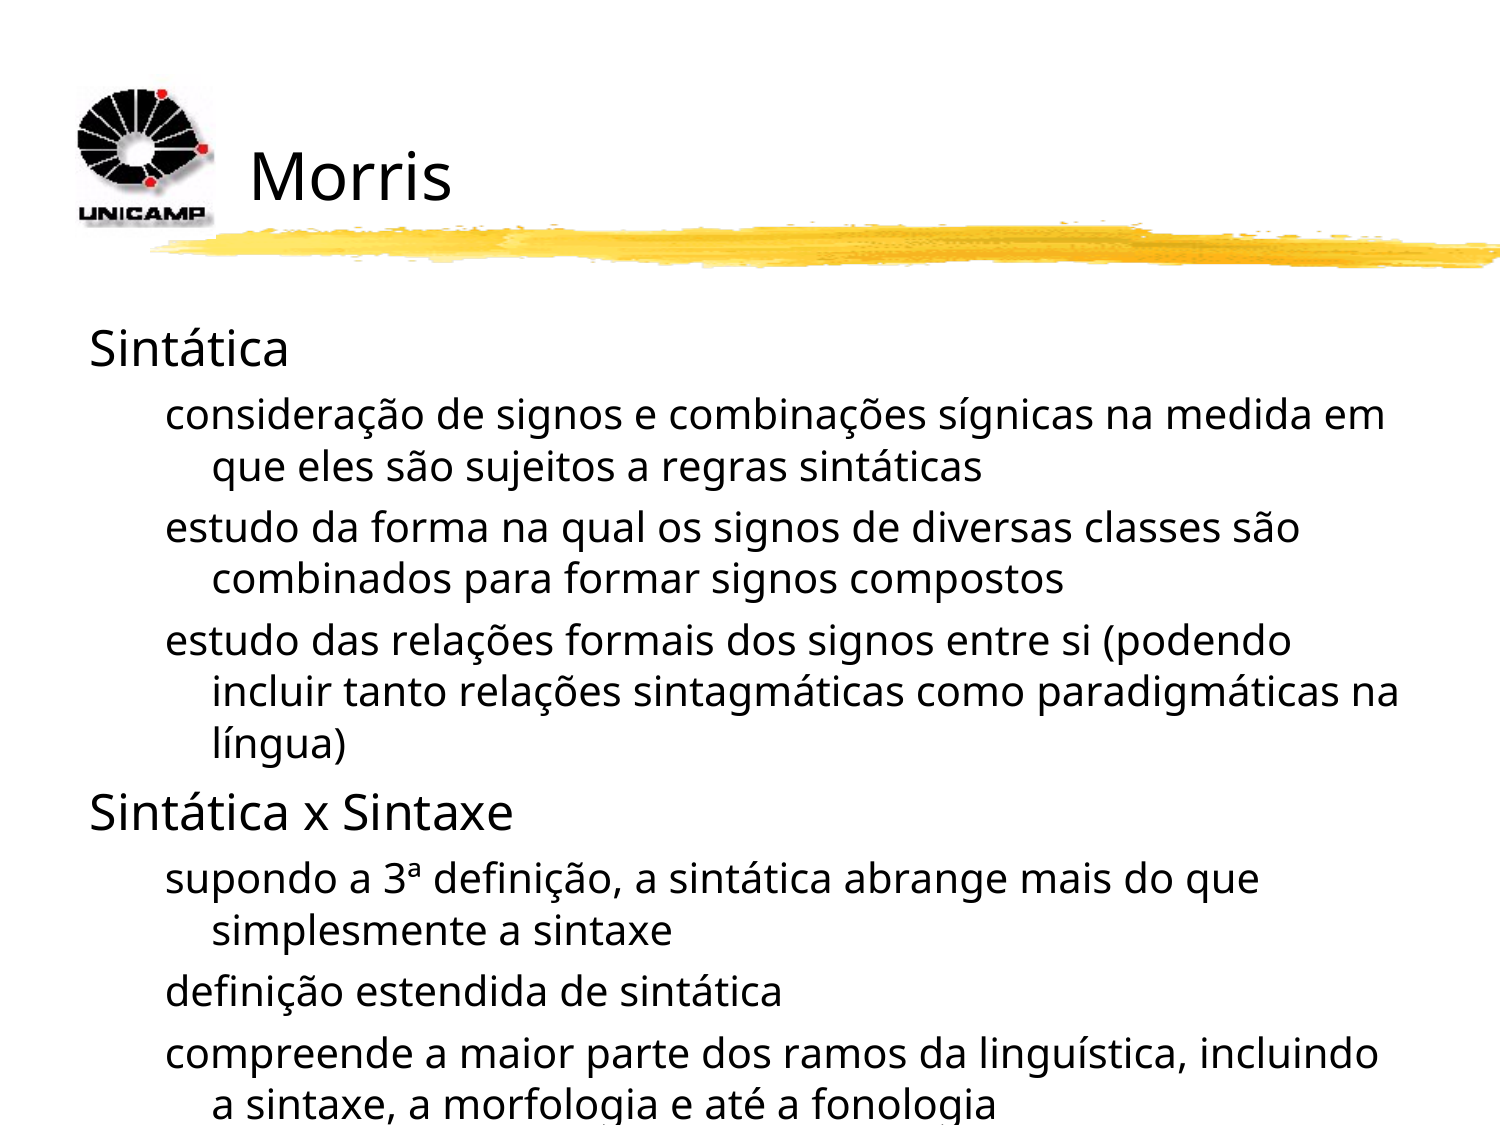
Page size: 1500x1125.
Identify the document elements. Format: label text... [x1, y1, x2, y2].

list Sintática consideração de signos e combinações sígnicas na medida em que eles são sujeitos a regras sintáticas estudo da forma na qual os signos de diversas classes são combinados para formar signos compostos estudo das relações formais dos signos entre si (podendo incluir tanto relações sintagmáticas como paradigmáticas na língua) Sintática x Sintaxe supondo a 3ª definição, a sintática abrange mais do que simplesmente a sintaxe definição estendida de sintática compreende a maior parte dos ramos da linguística, incluindo a sintaxe, a morfologia e até a fonologia [74, 309, 1417, 1048]
picture [75, 74, 1500, 279]
title Morris [233, 37, 1434, 225]
